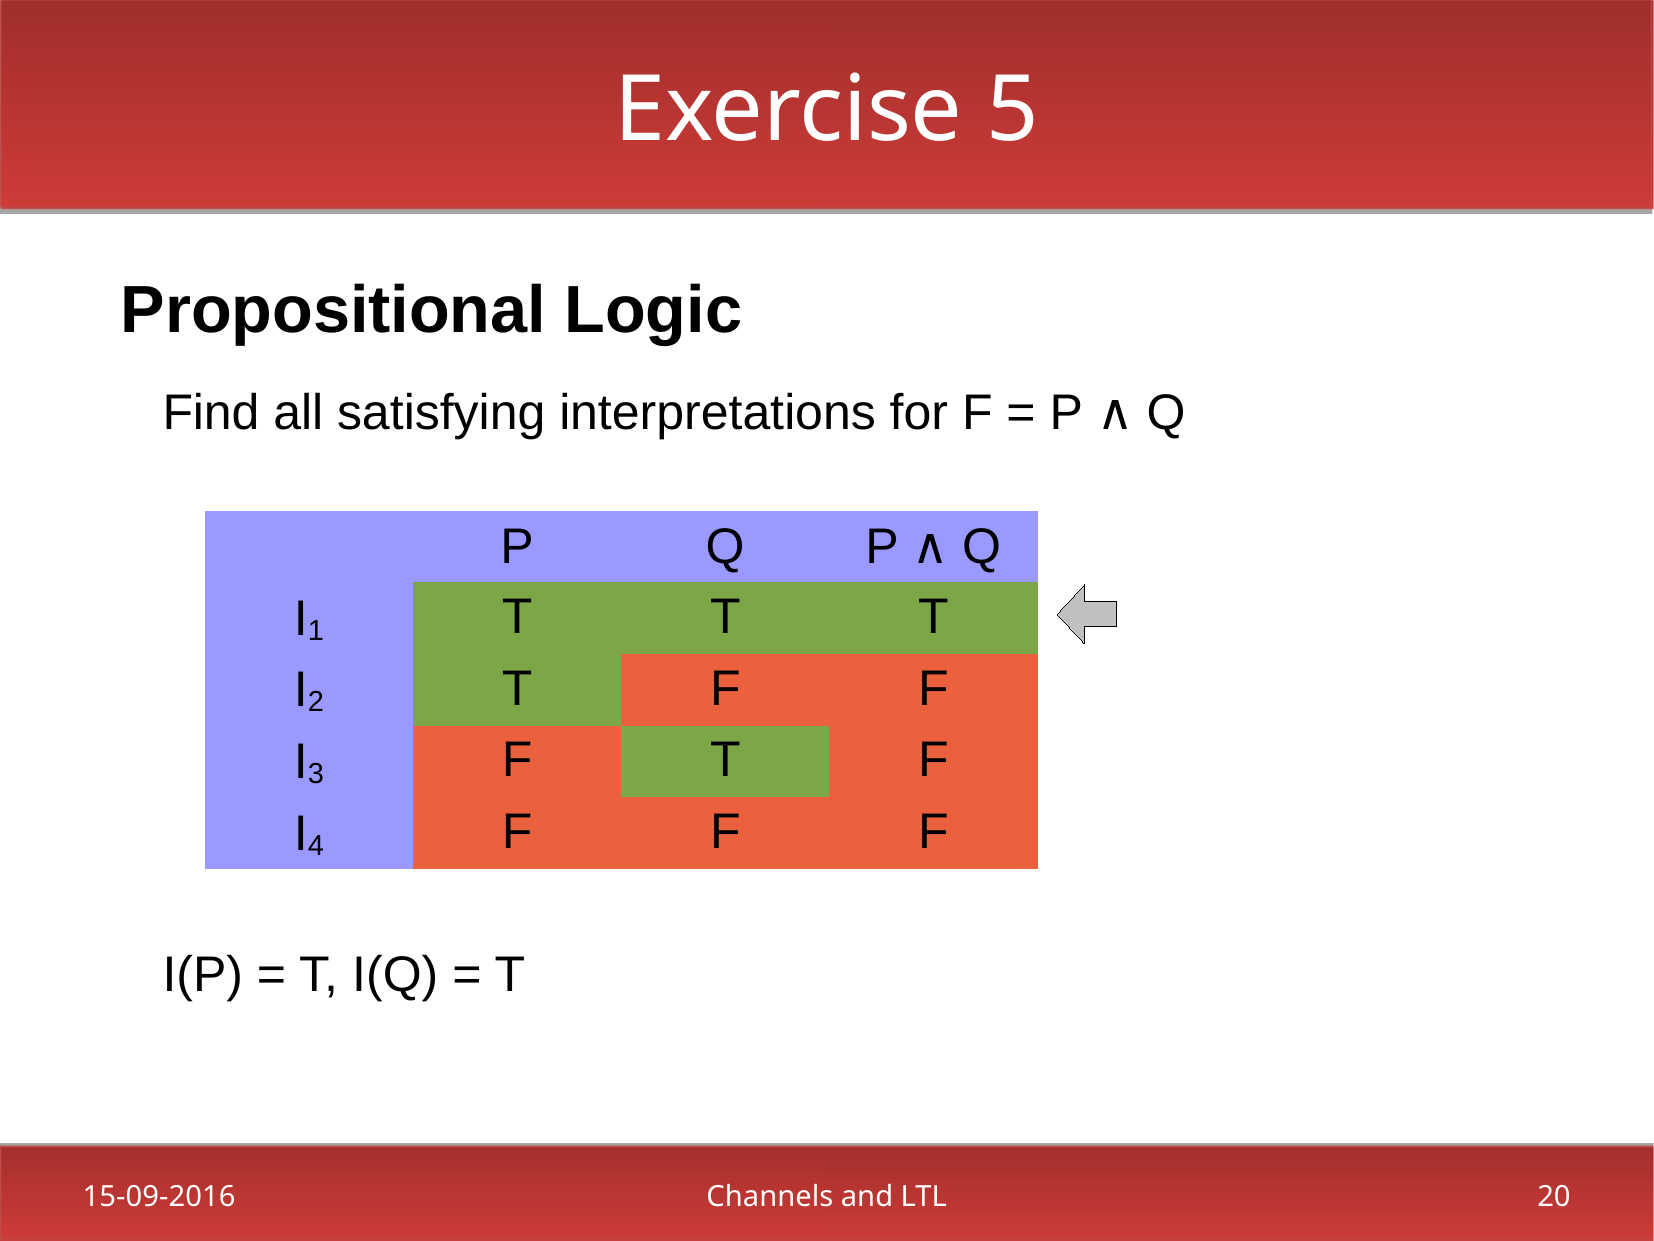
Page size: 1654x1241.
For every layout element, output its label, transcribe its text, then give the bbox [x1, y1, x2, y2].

table_cell T [413, 654, 621, 726]
picture [0, 1143, 1654, 1241]
table_cell F [829, 726, 1038, 797]
table_cell F [621, 797, 829, 869]
table_cell T [829, 582, 1038, 654]
table_cell I4 [205, 797, 413, 869]
table_cell I2 [205, 654, 413, 726]
text_box Propositional Logic [105, 264, 759, 354]
text_box [1057, 584, 1117, 644]
table_header P ∧ Q [829, 511, 1038, 582]
table_header [205, 511, 413, 582]
table_cell T [413, 582, 621, 654]
table_cell F [413, 726, 621, 797]
table_cell F [829, 654, 1038, 726]
table_cell F [829, 797, 1038, 869]
picture [0, 0, 1654, 214]
table_cell I3 [205, 726, 413, 797]
title Exercise 5 [59, 31, 1595, 178]
text_box Find all satisfying interpretations for F = P ∧ Q [147, 377, 1202, 448]
table_header P [413, 511, 621, 582]
table_cell F [413, 797, 621, 869]
table_cell I1 [205, 582, 413, 654]
table_cell T [621, 726, 829, 797]
text_box I(P) = T, I(Q) = T [147, 938, 541, 1009]
table_header Q [621, 511, 829, 582]
table_cell F [621, 654, 829, 726]
table_cell T [621, 582, 829, 654]
